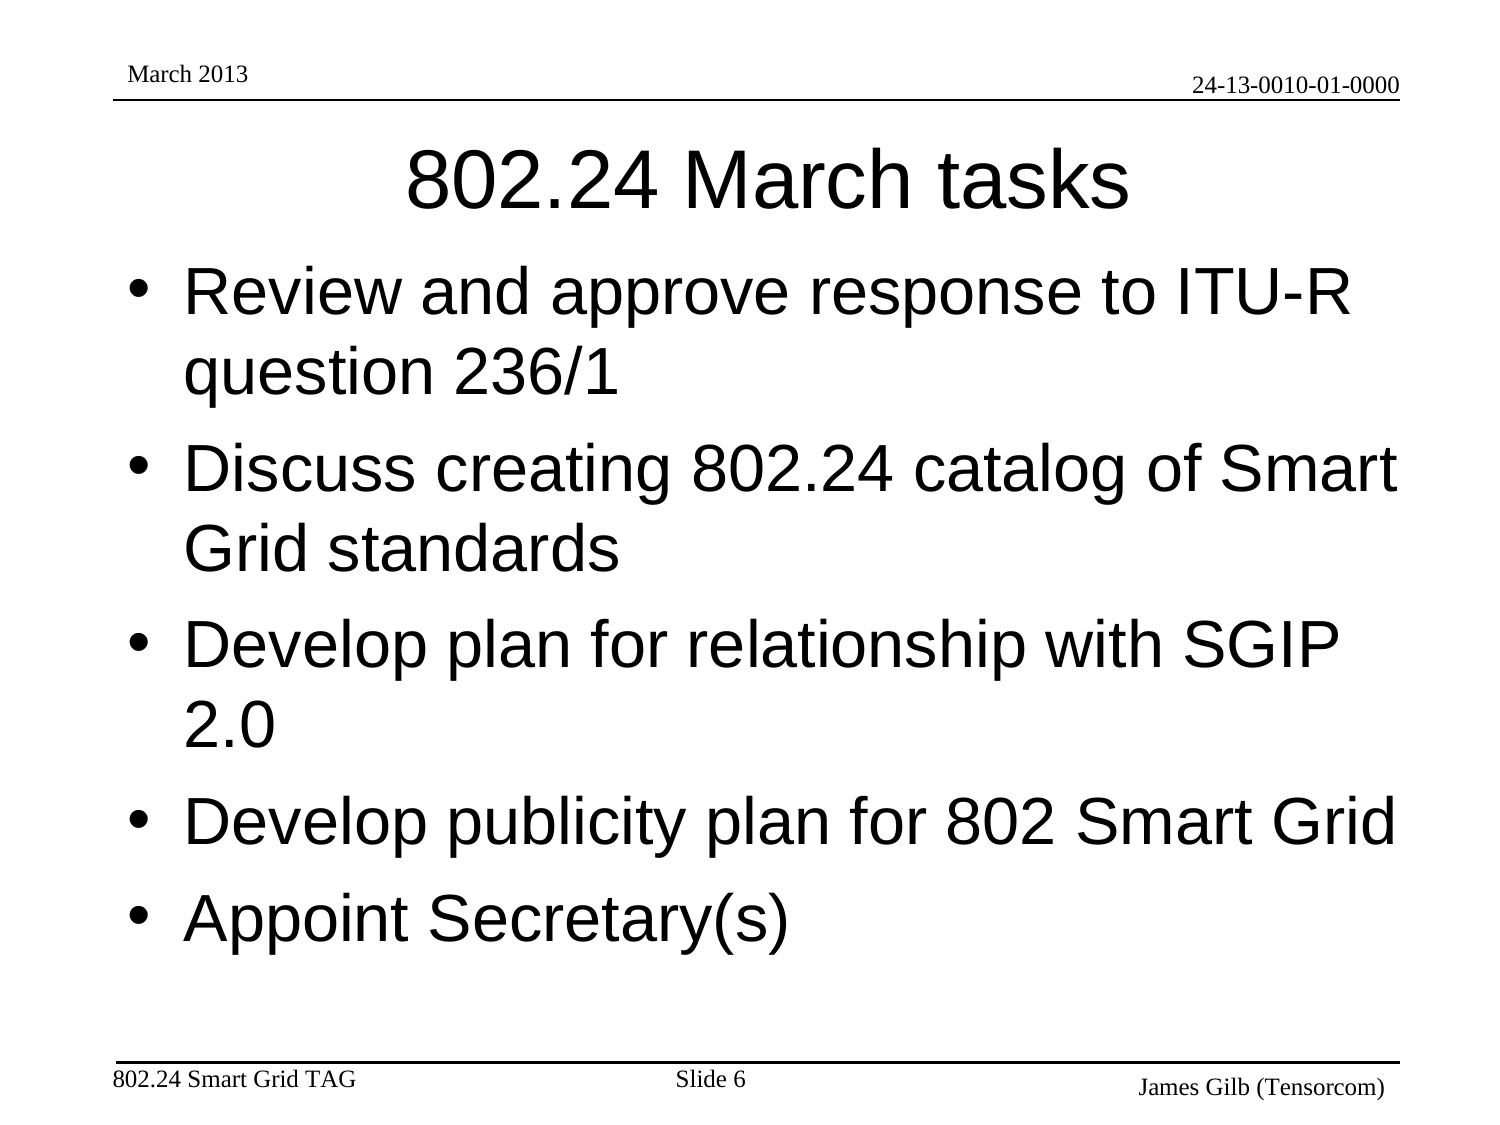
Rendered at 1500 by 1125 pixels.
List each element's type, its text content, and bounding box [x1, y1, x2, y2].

title 802.24 March tasks [112, 112, 1426, 238]
list Review and approve response to ITU-R question 236/1 Discuss creating 802.24 catalog of Smart Grid standards Develop plan for relationship with SGIP 2.0 Develop publicity plan for 802 Smart Grid Appoint Secretary(s) [112, 239, 1426, 1051]
